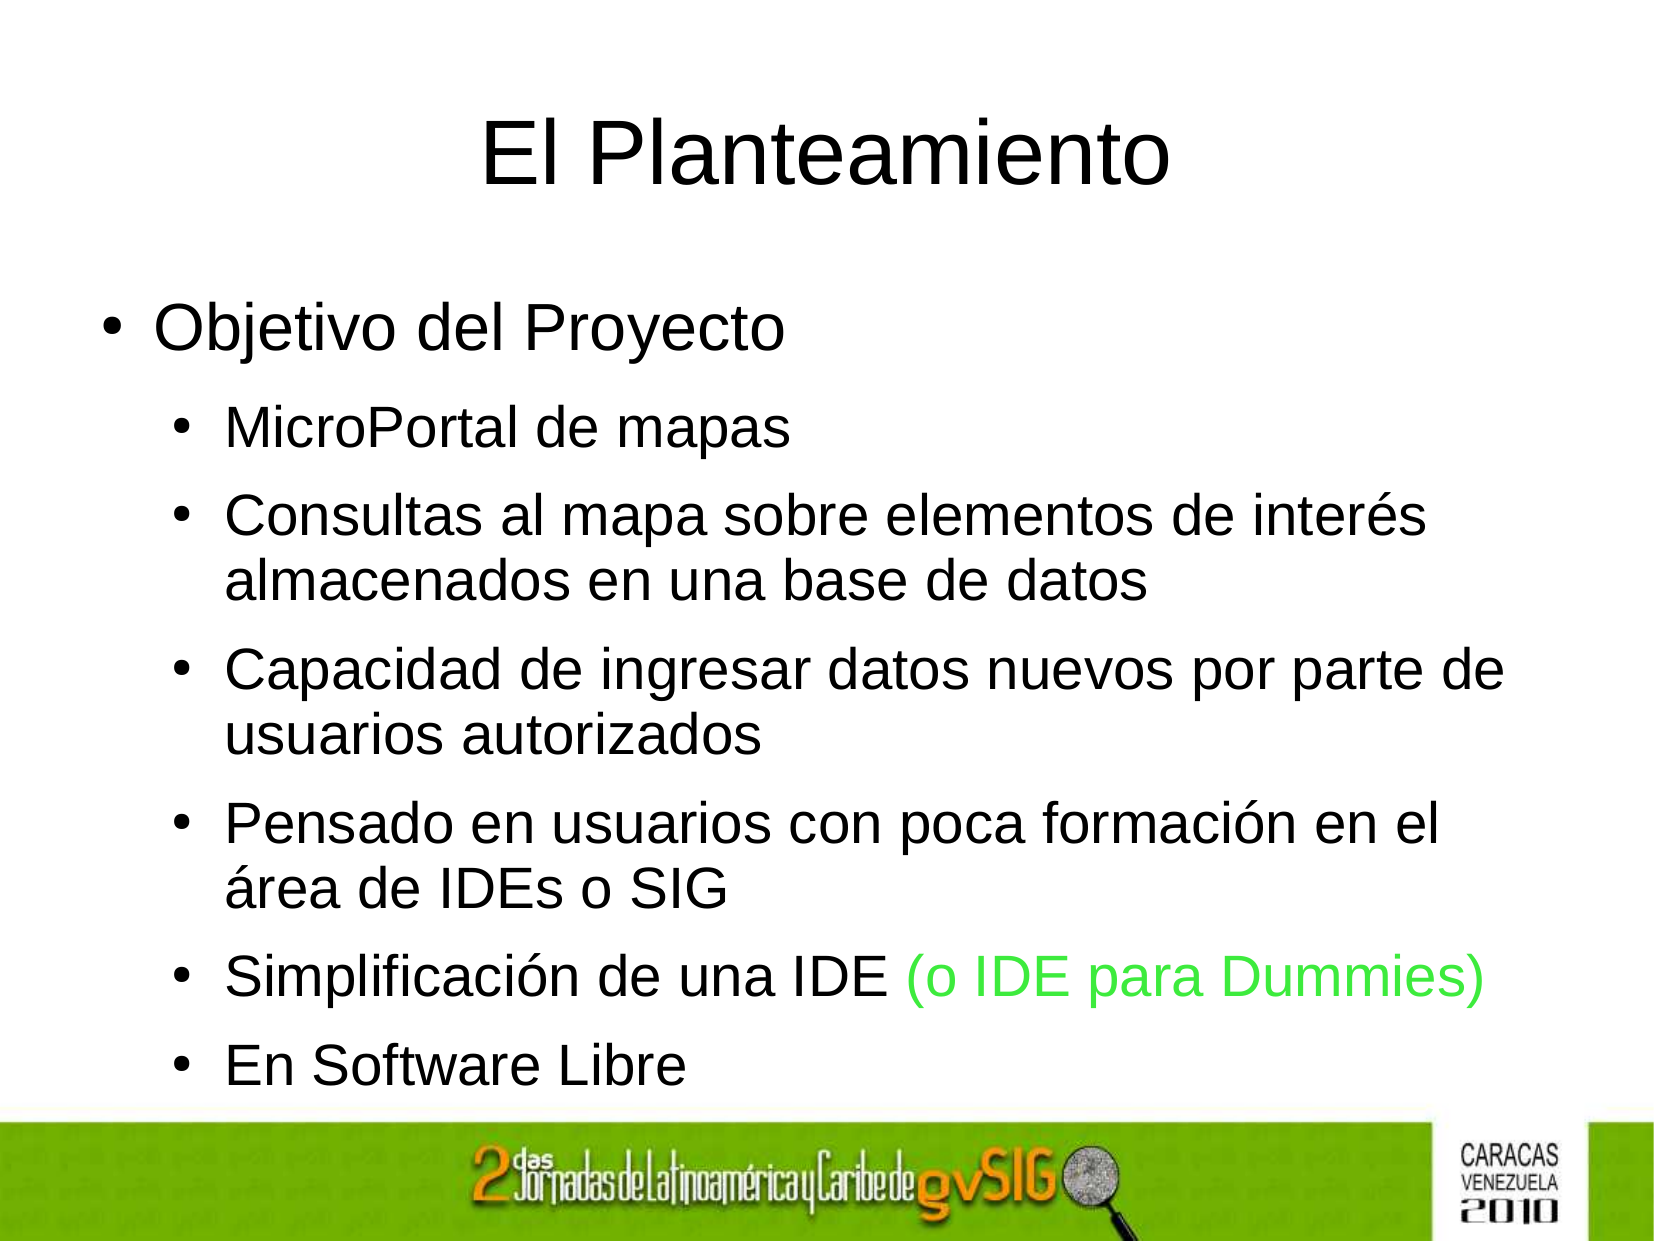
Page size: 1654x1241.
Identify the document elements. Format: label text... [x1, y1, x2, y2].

list Objetivo del Proyecto MicroPortal de mapas Consultas al mapa sobre elementos de interés almacenados en una base de datos Capacidad de ingresar datos nuevos por parte de usuarios autorizados Pensado en usuarios con poca formación en el área de IDEs o SIG Simplificación de una IDE (o IDE para Dummies) En Software Libre [82, 290, 1571, 1098]
picture [0, 0, 1654, 1241]
title El Planteamiento [82, 56, 1571, 250]
